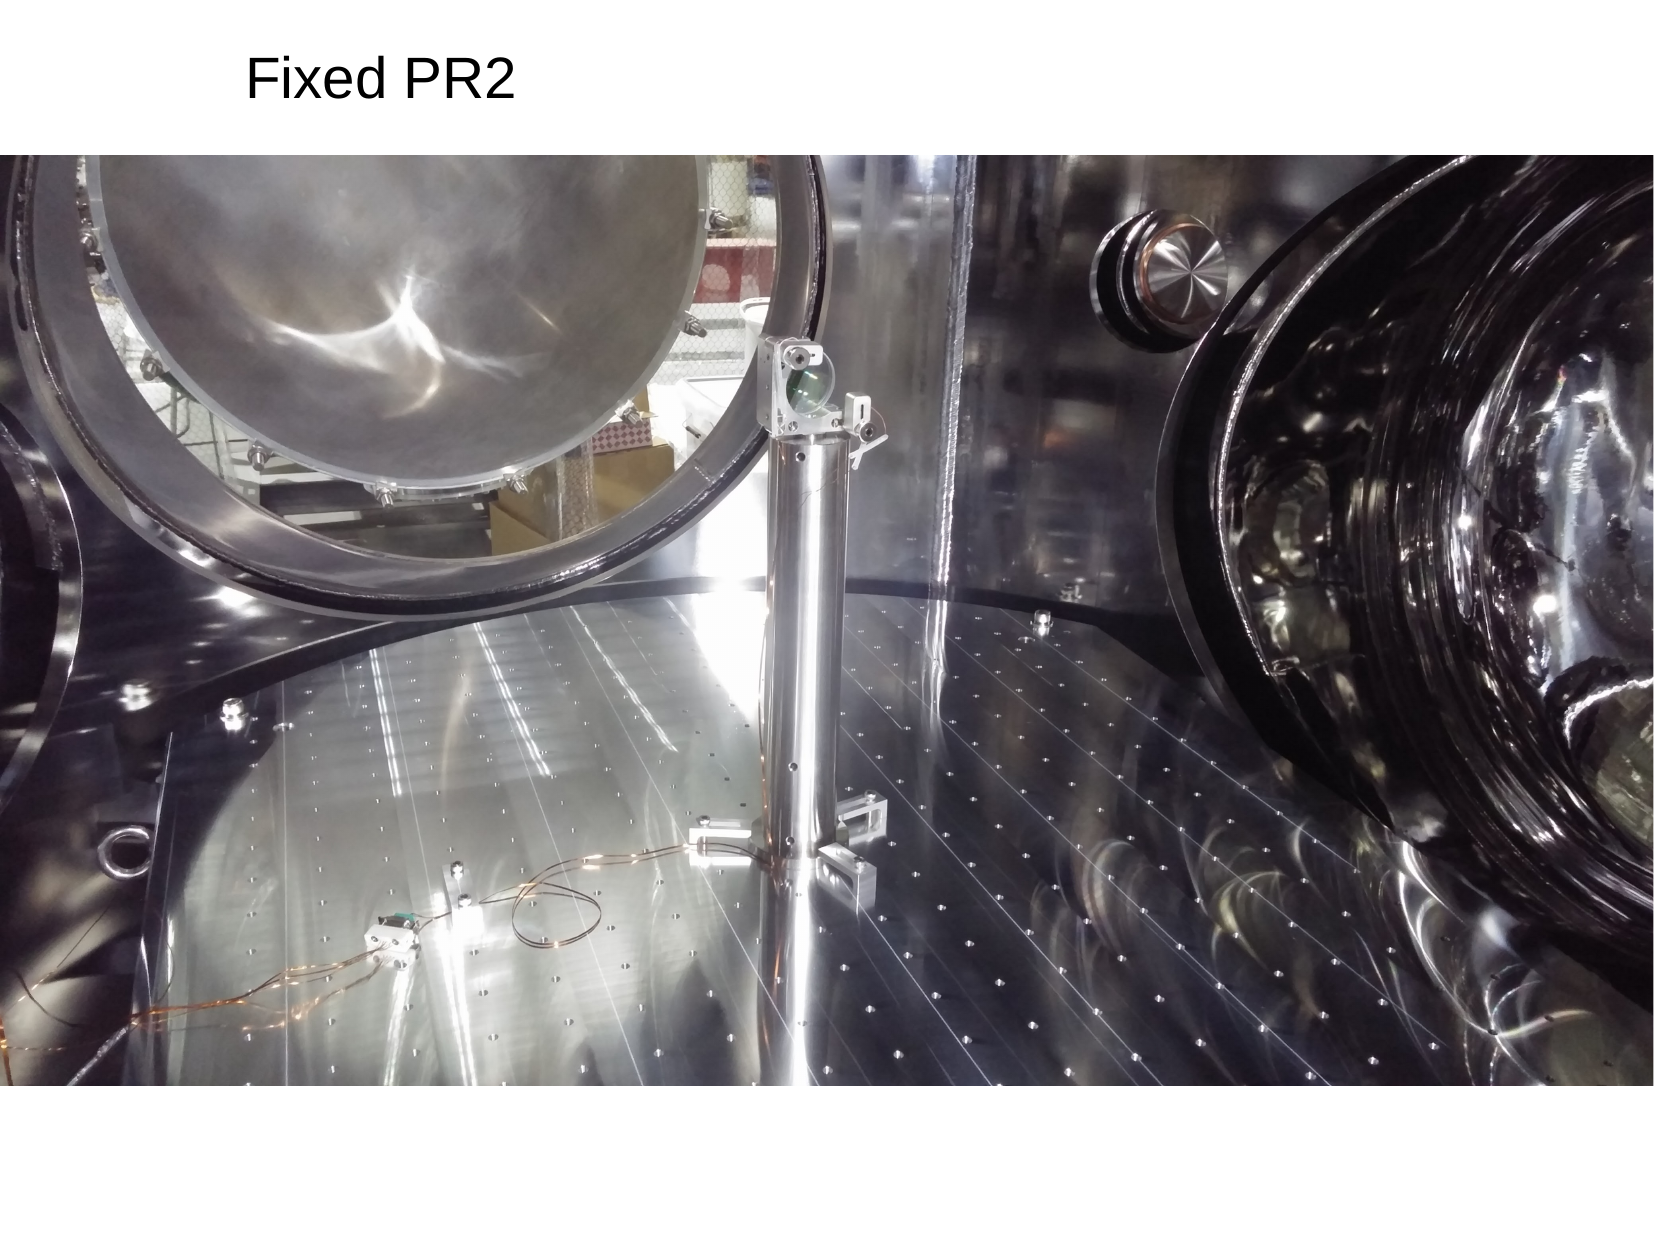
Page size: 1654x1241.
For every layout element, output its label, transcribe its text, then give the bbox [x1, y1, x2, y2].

picture [0, 155, 1654, 1086]
text_box Fixed PR2 [230, 38, 533, 119]
